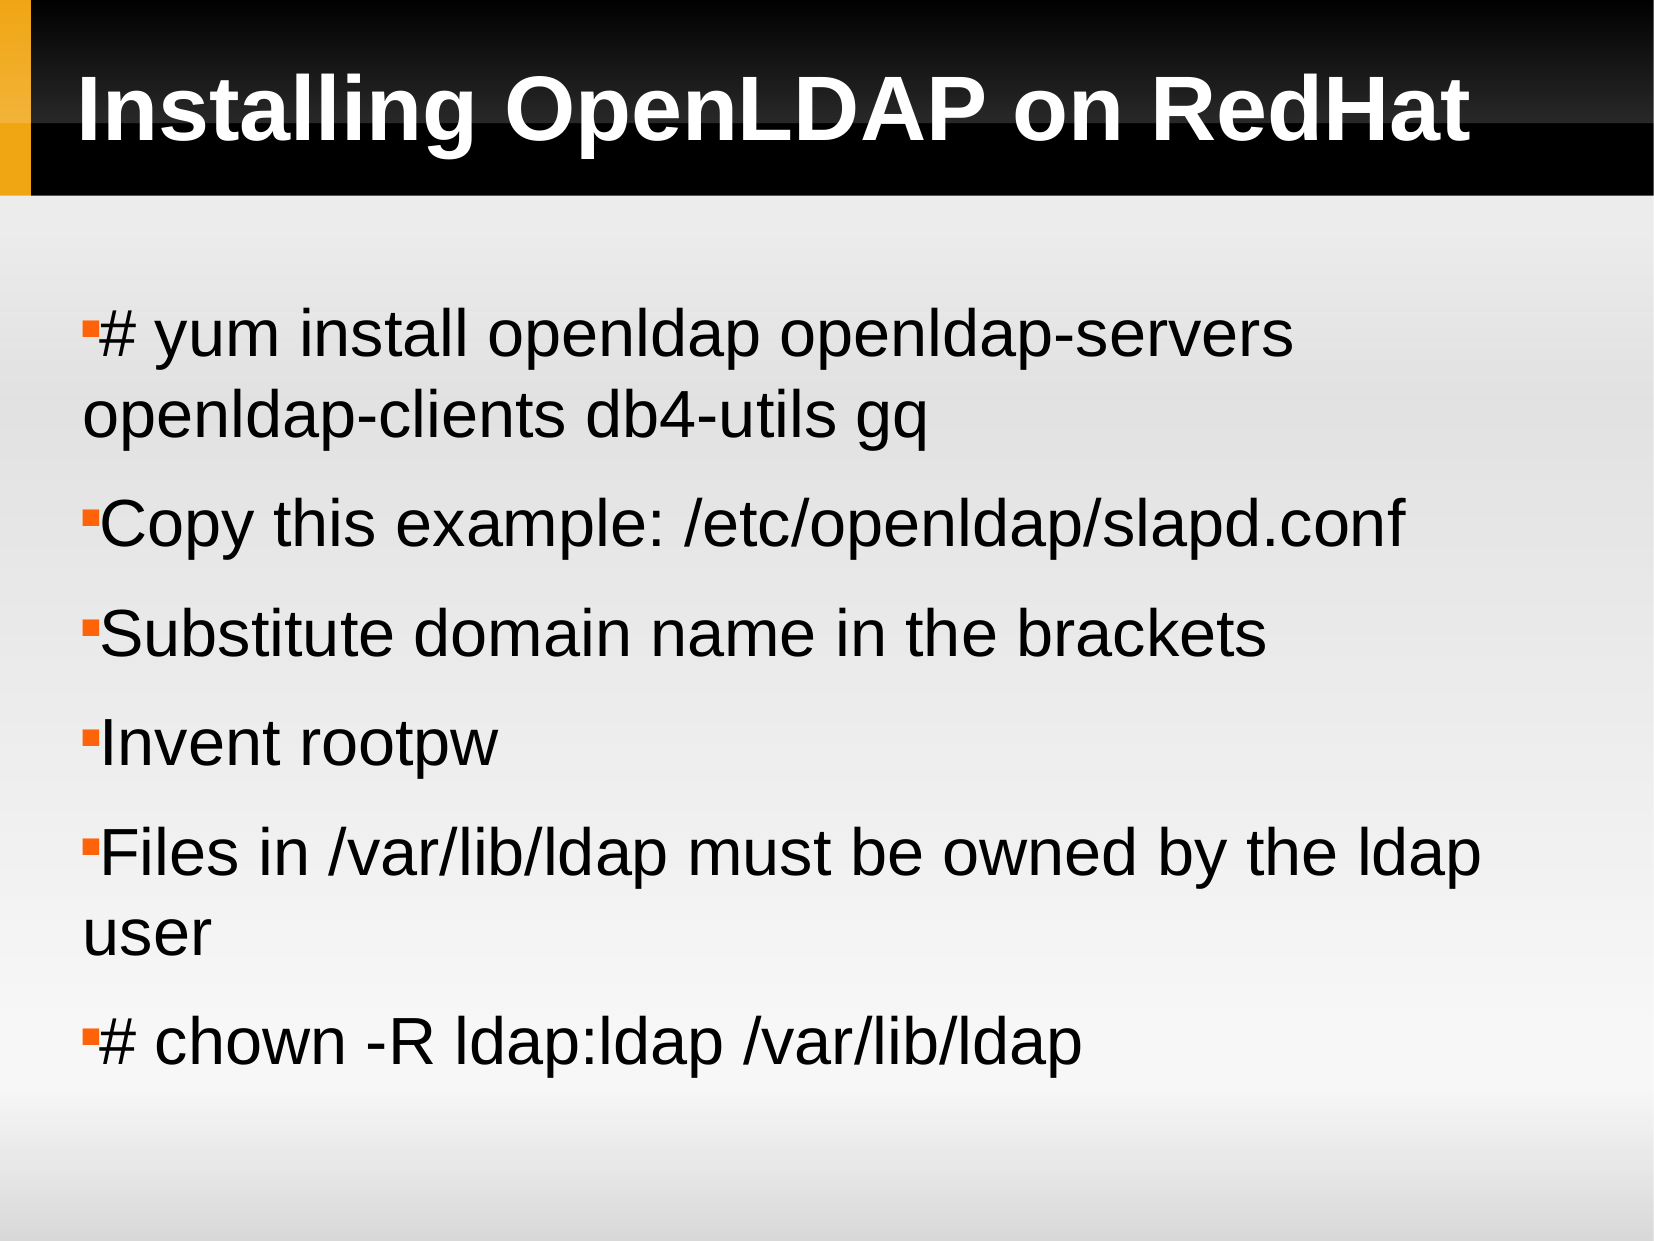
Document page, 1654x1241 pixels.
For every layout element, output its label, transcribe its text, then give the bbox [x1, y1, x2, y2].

title Installing OpenLDAP on RedHat [76, 7, 1565, 200]
list # yum install openldap openldap-servers openldap-clients db4-utils gq Copy this example: /etc/openldap/slapd.conf Substitute domain name in the brackets Invent rootpw Files in /var/lib/ldap must be owned by the ldap user # chown -R ldap:ldap /var/lib/ldap [82, 290, 1571, 1094]
